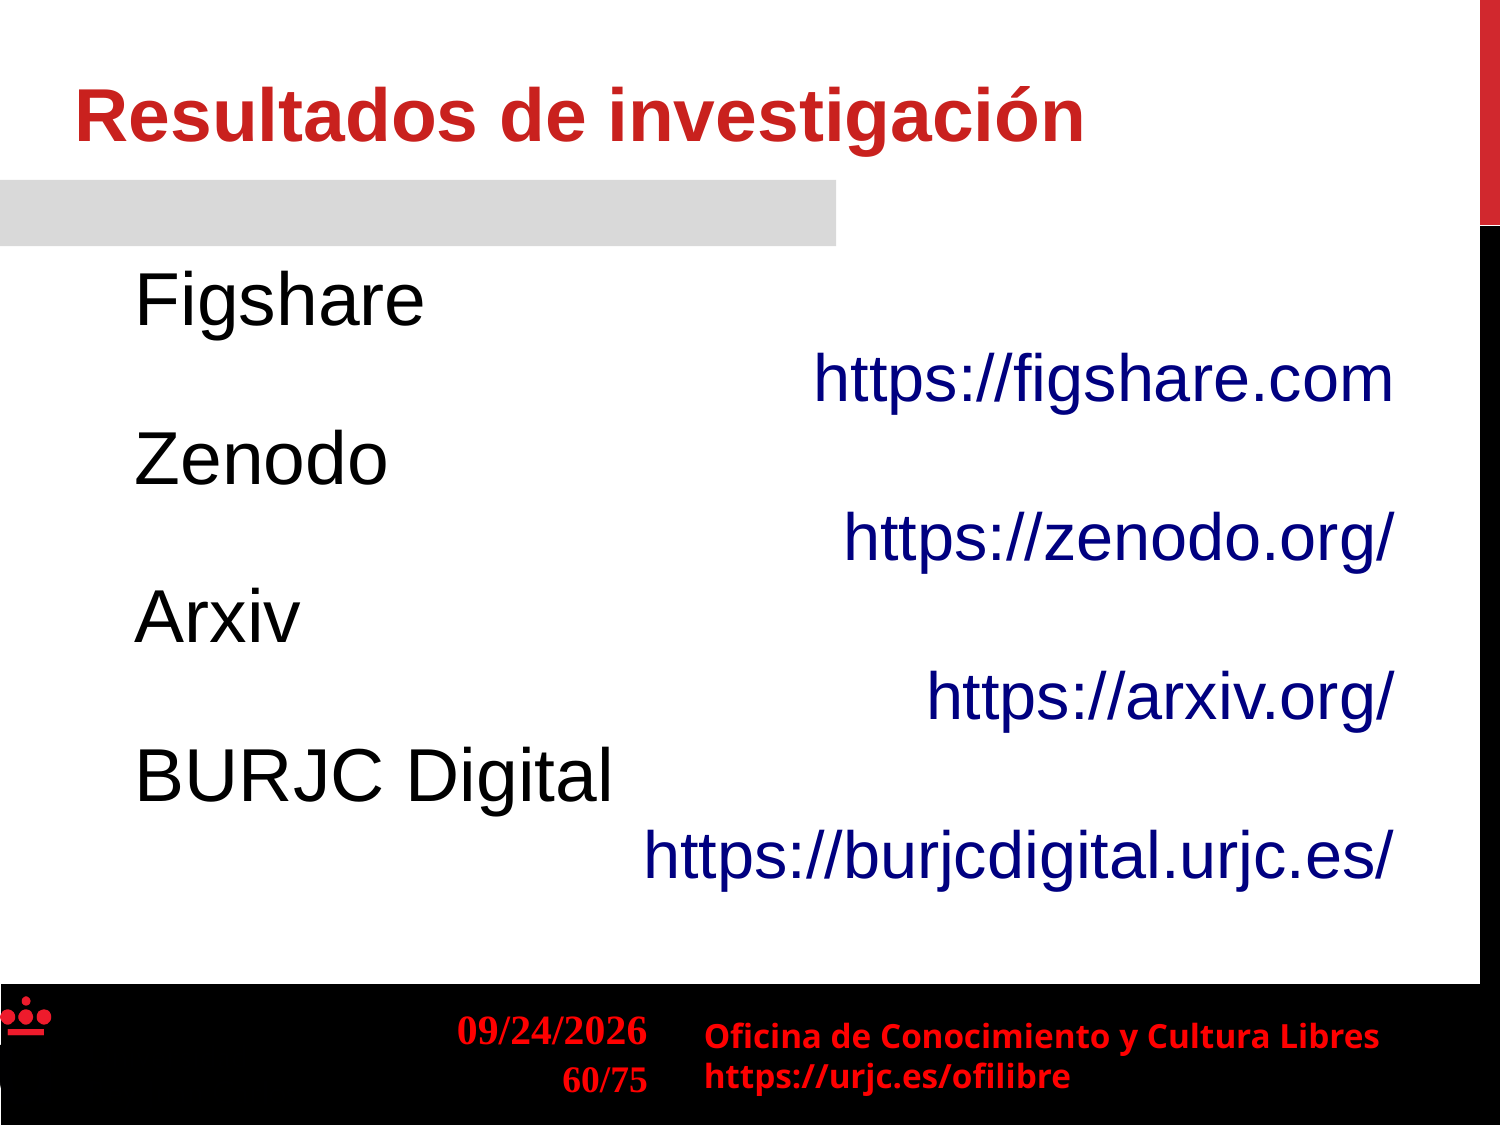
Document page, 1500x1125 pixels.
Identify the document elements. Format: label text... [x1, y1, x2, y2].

title [75, 15, 1425, 172]
text_box Resultados de investigación [60, 66, 1261, 249]
text_box Figshare https://figshare.com Zenodo https://zenodo.org/ Arxiv https://arxiv.org/ BURJC Digital https://burjcdigital.urjc.es/ [120, 249, 1411, 931]
